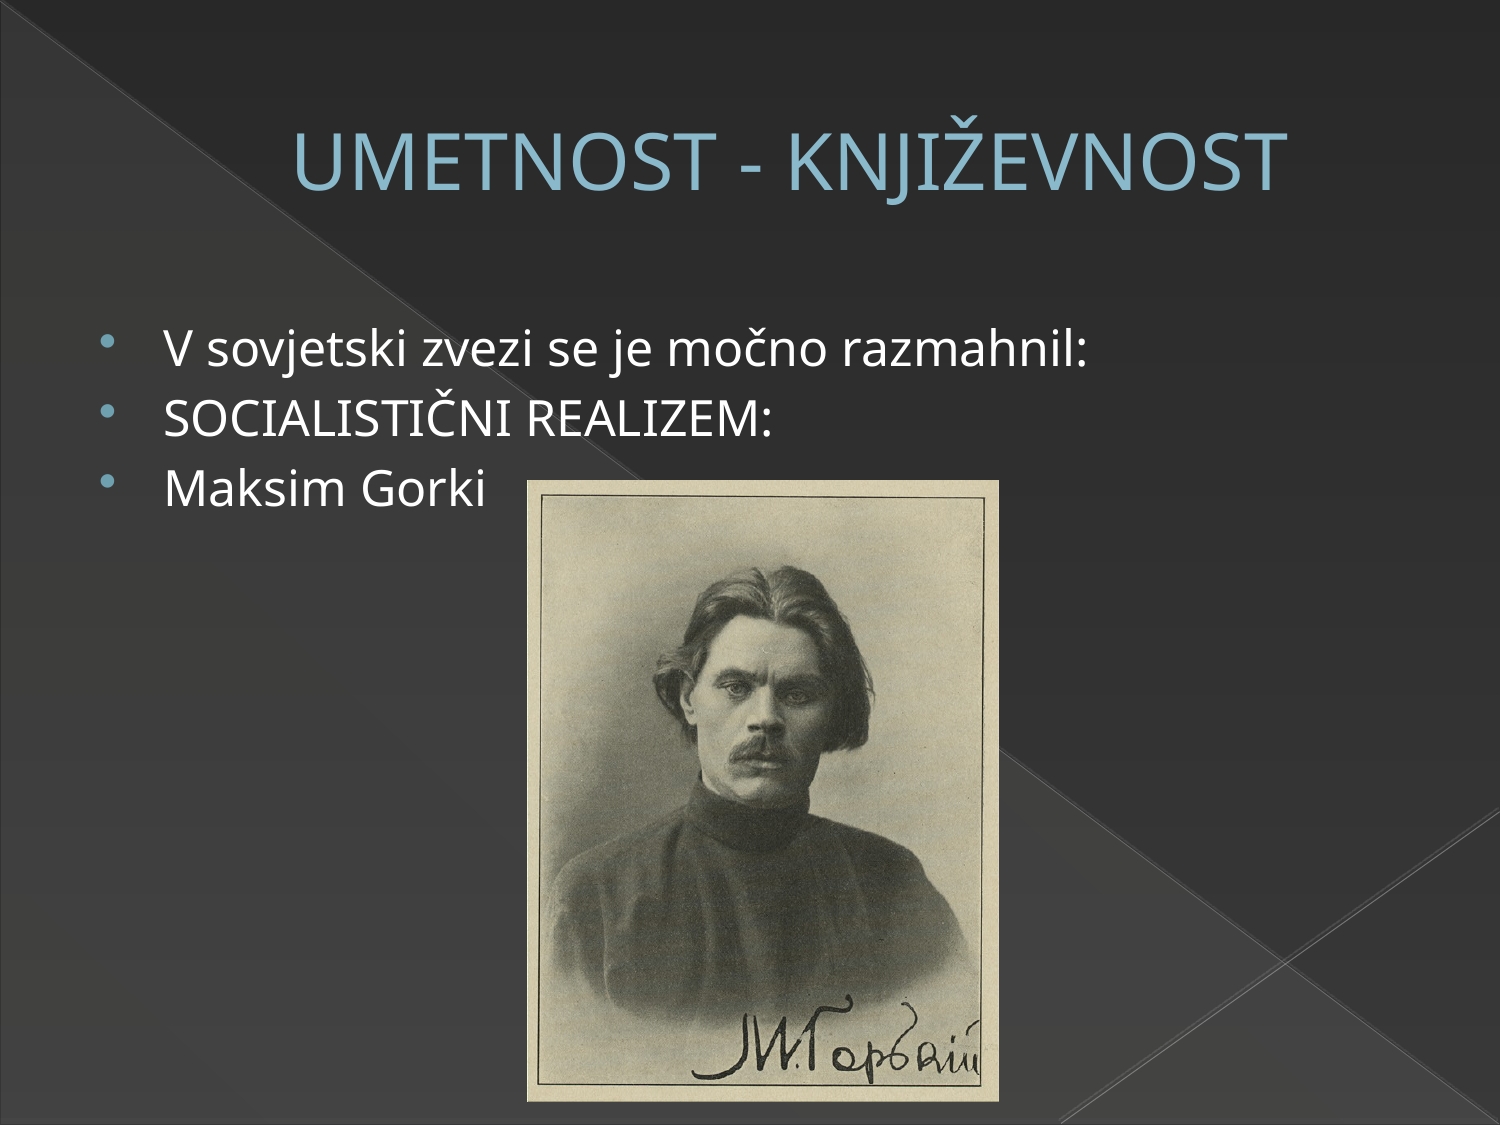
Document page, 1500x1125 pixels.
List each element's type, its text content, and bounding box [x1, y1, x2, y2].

title UMETNOST - KNJIŽEVNOST [75, 43, 1425, 274]
list V sovjetski zvezi se je močno razmahnil: SOCIALISTIČNI REALIZEM: Maksim Gorki [75, 308, 1425, 1059]
picture [527, 480, 999, 1102]
